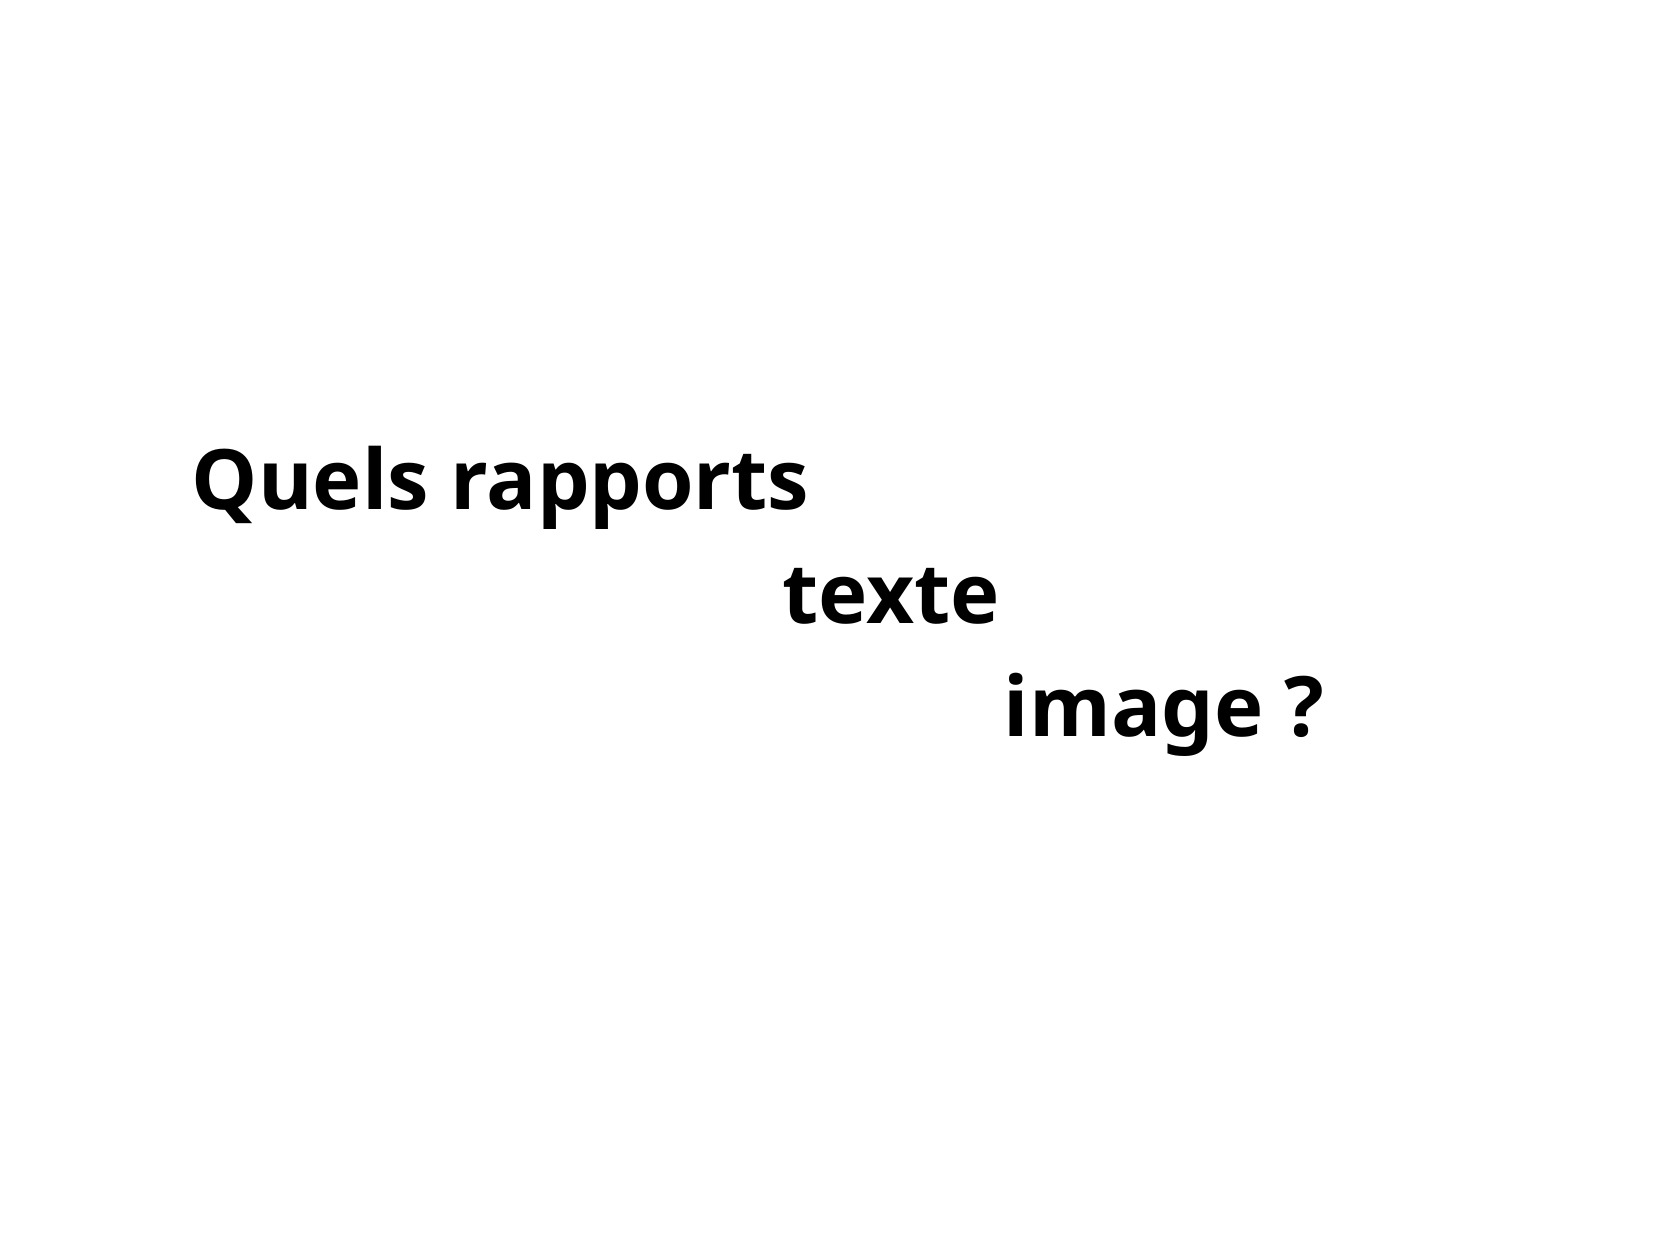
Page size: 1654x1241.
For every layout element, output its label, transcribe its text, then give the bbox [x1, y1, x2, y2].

text_box Quels rapports texte image ? [177, 413, 1388, 773]
